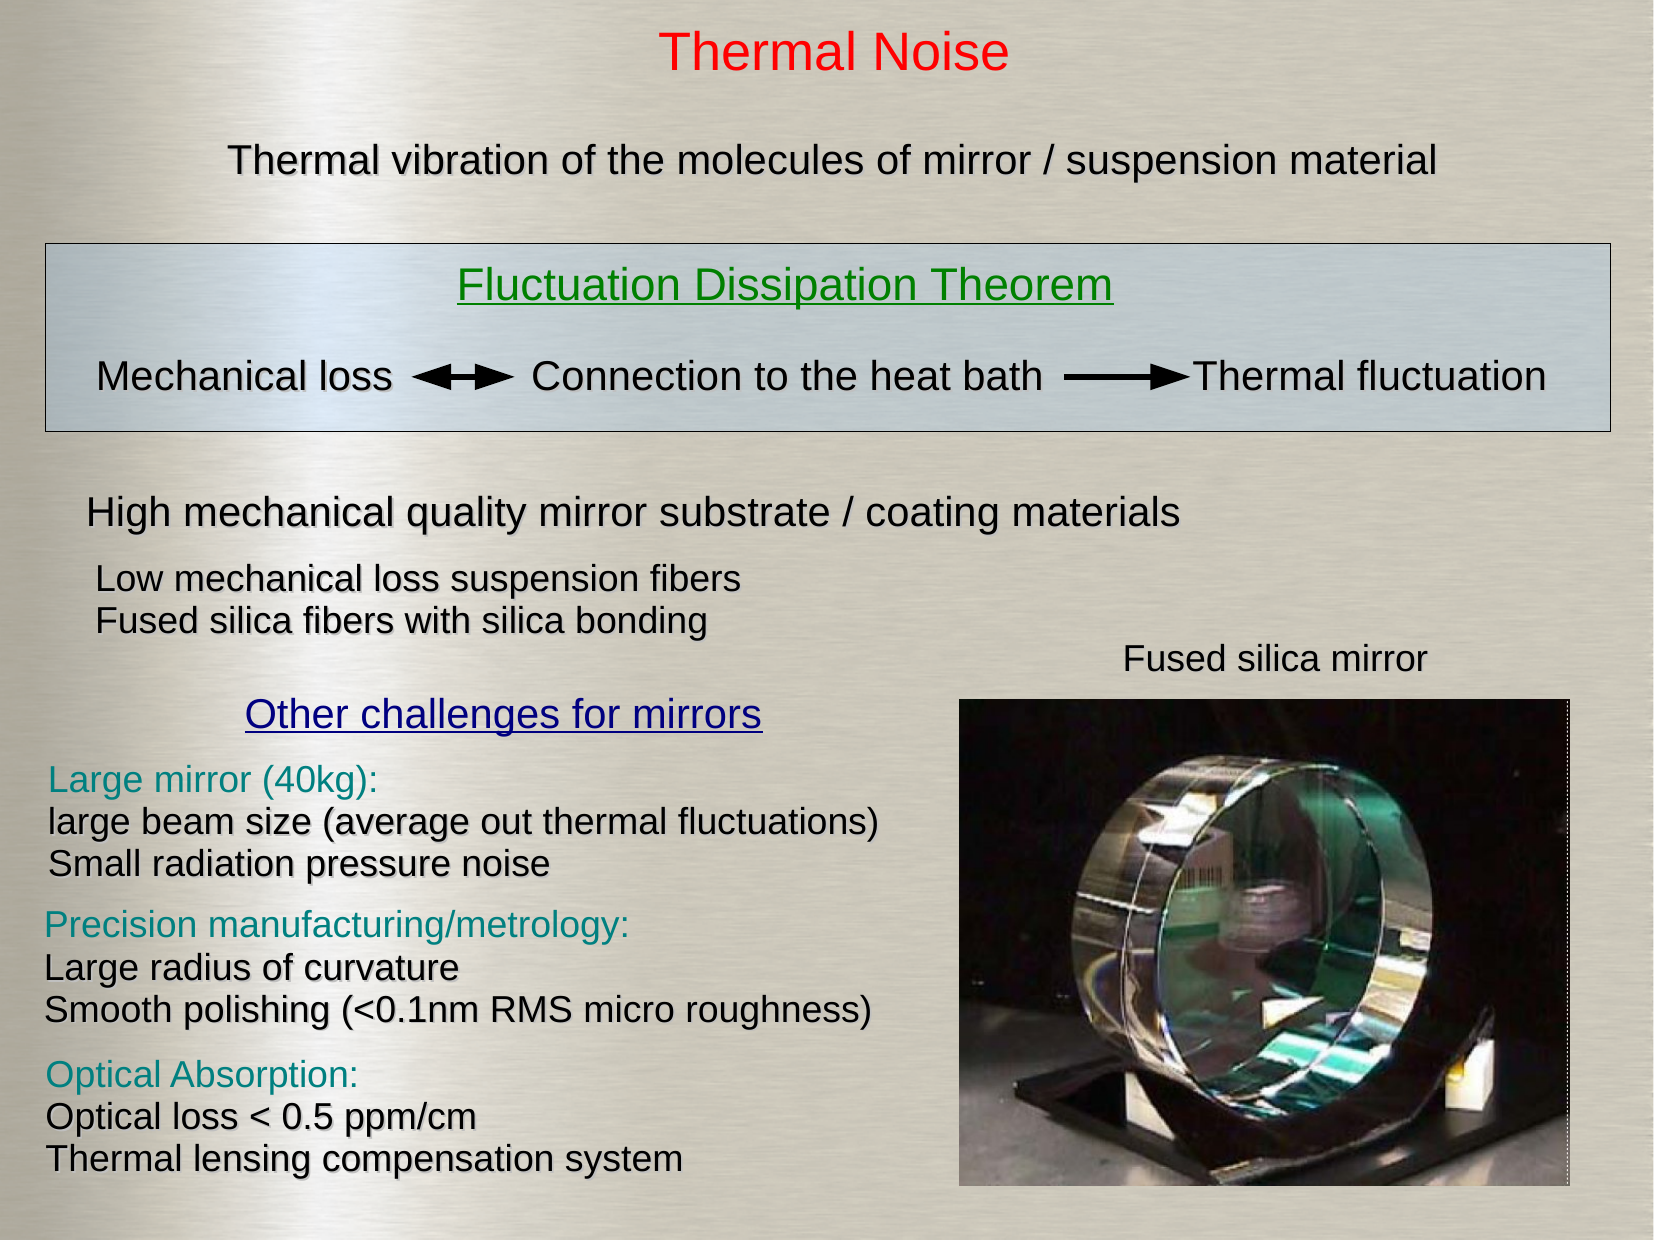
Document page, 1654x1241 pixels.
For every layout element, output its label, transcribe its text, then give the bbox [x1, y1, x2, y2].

text_box Large mirror (40kg): large beam size (average out thermal fluctuations) Small radiation pressure noise [33, 751, 918, 892]
text_box Precision manufacturing/metrology: Large radius of curvature Smooth polishing (<0.1nm RMS micro roughness) [29, 892, 911, 1039]
text_box Other challenges for mirrors [229, 683, 778, 745]
text_box Fused silica mirror [1107, 629, 1444, 687]
text_box [45, 243, 1611, 432]
text_box Mechanical loss Connection to the heat bath Thermal fluctuation [78, 342, 1566, 410]
text_box Low mechanical loss suspension fibers Fused silica fibers with silica bonding [80, 550, 756, 650]
text_box Thermal vibration of the molecules of mirror / suspension material [209, 126, 1456, 194]
text_box Thermal Noise [643, 13, 1027, 90]
text_box High mechanical quality mirror substrate / coating materials [71, 481, 1197, 544]
text_box Optical Absorption: Optical loss < 0.5 ppm/cm Thermal lensing compensation system [30, 1046, 722, 1188]
text_box Fluctuation Dissipation Theorem [438, 248, 1132, 320]
picture [0, 0, 1654, 1240]
